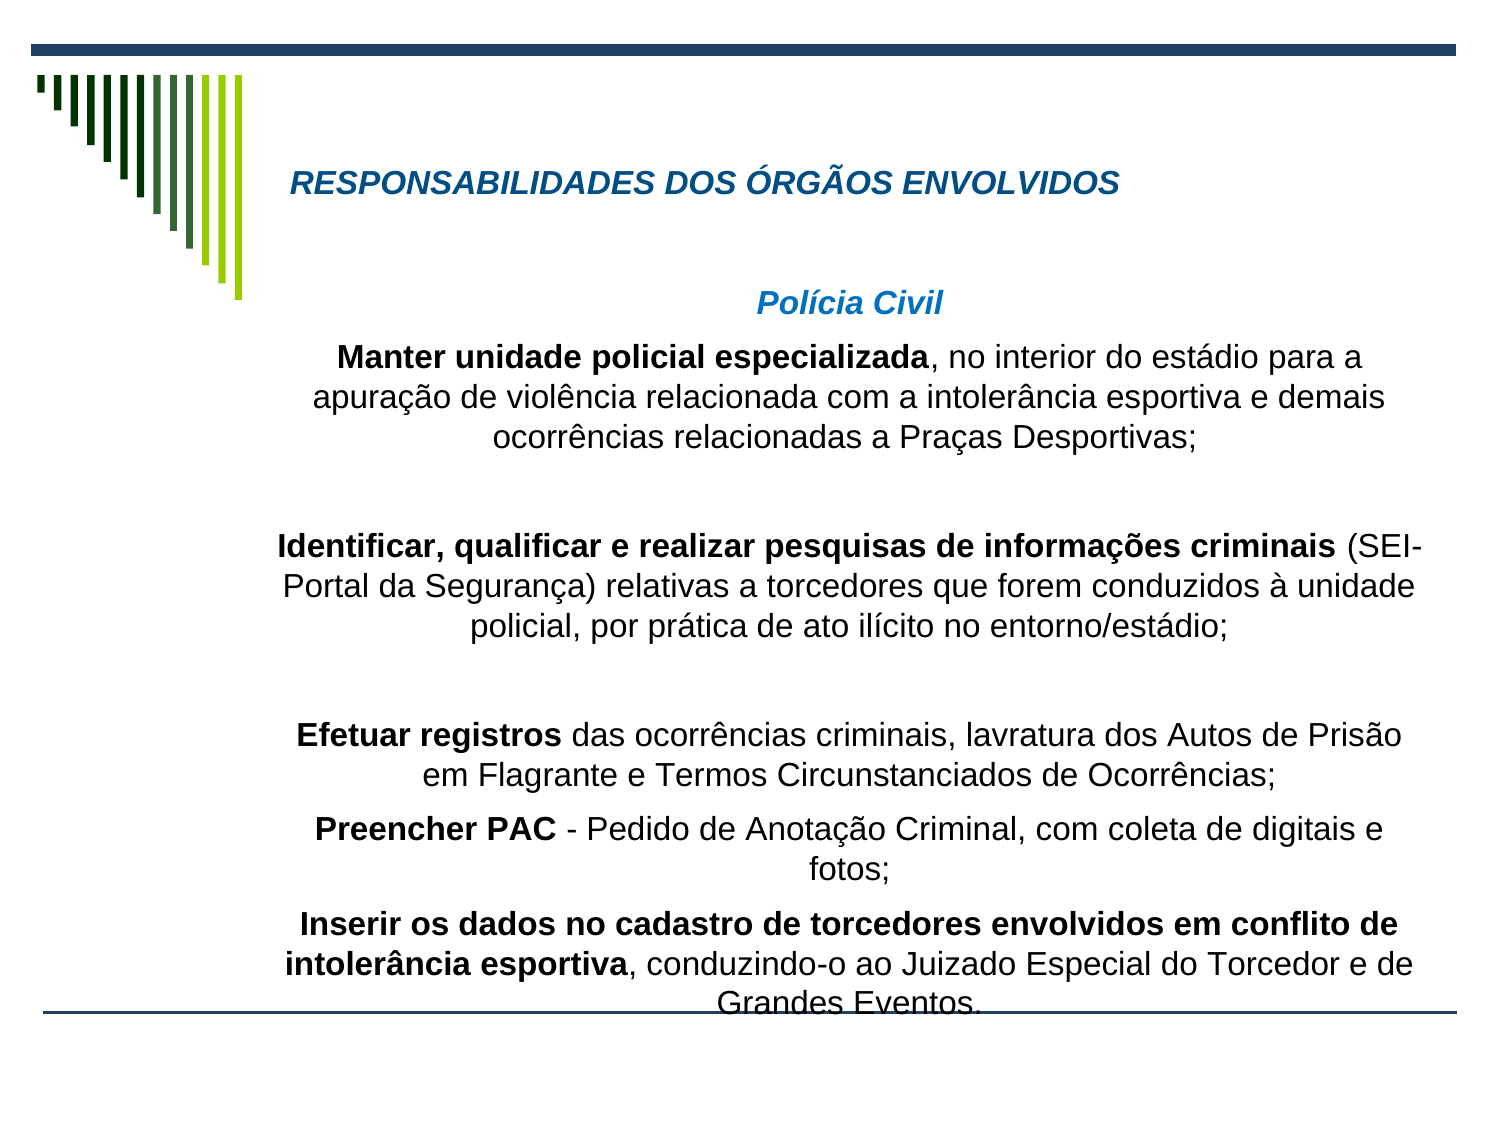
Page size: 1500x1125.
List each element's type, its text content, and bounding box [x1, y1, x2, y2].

subtitle Polícia Civil Manter unidade policial especializada, no interior do estádio para a apuração de violência relacionada com a intolerância esportiva e demais ocorrências relacionadas a Praças Desportivas; Identificar, qualificar e realizar pesquisas de informações criminais (SEI-Portal da Segurança) relativas a torcedores que forem conduzidos à unidade policial, por prática de ato ilícito no entorno/estádio; Efetuar registros das ocorrências criminais, lavratura dos Autos de Prisão em Flagrante e Termos Circunstanciados de Ocorrências; Preencher PAC - Pedido de Anotação Criminal, com coleta de digitais e fotos; Inserir os dados no cadastro de torcedores envolvidos em conflito de intolerância esportiva, conduzindo-o ao Juizado Especial do Torcedor e de Grandes Eventos. [274, 280, 1425, 1022]
title RESPONSABILIDADES DOS ÓRGÃOS ENVOLVIDOS [274, 75, 1425, 280]
